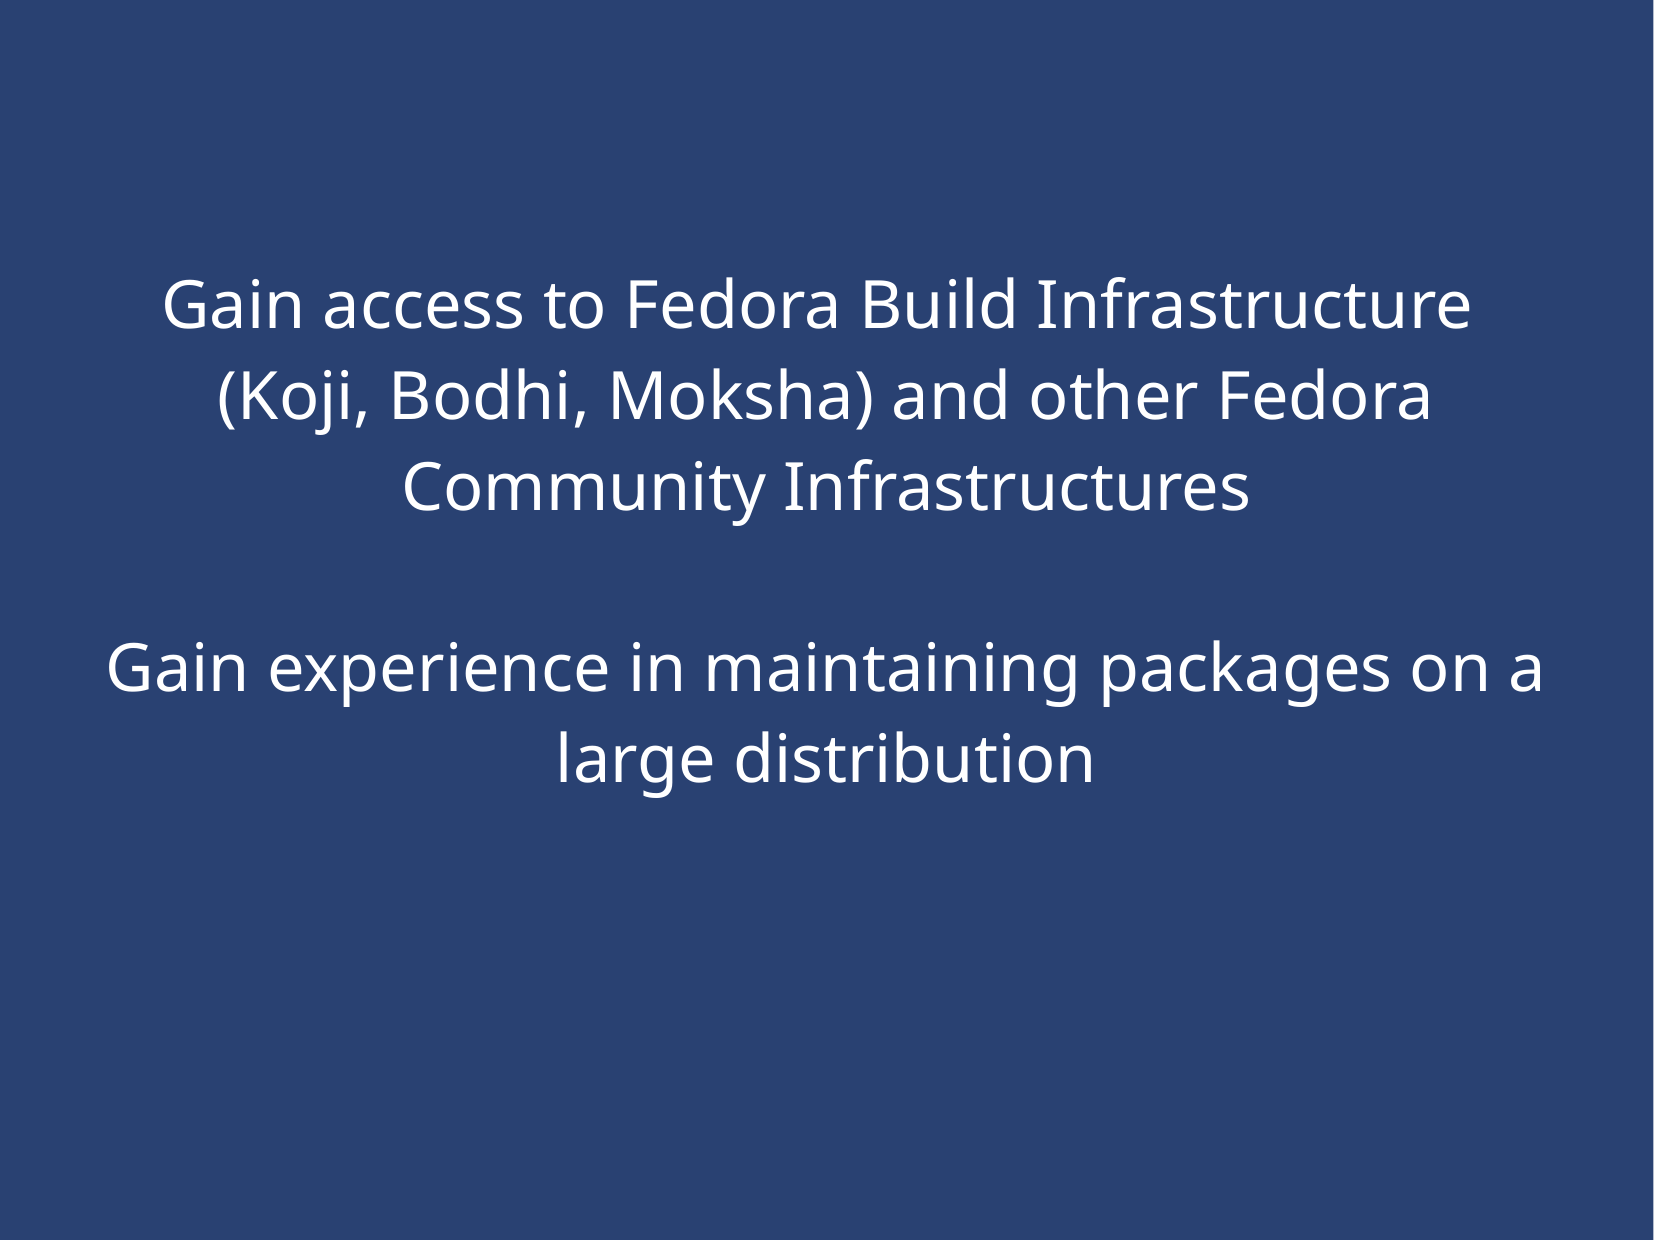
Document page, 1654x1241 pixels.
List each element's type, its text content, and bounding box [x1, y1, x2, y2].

subtitle Gain access to Fedora Build Infrastructure (Koji, Bodhi, Moksha) and other Fedora Community Infrastructures Gain experience in maintaining packages on a large distribution [82, 49, 1571, 1109]
